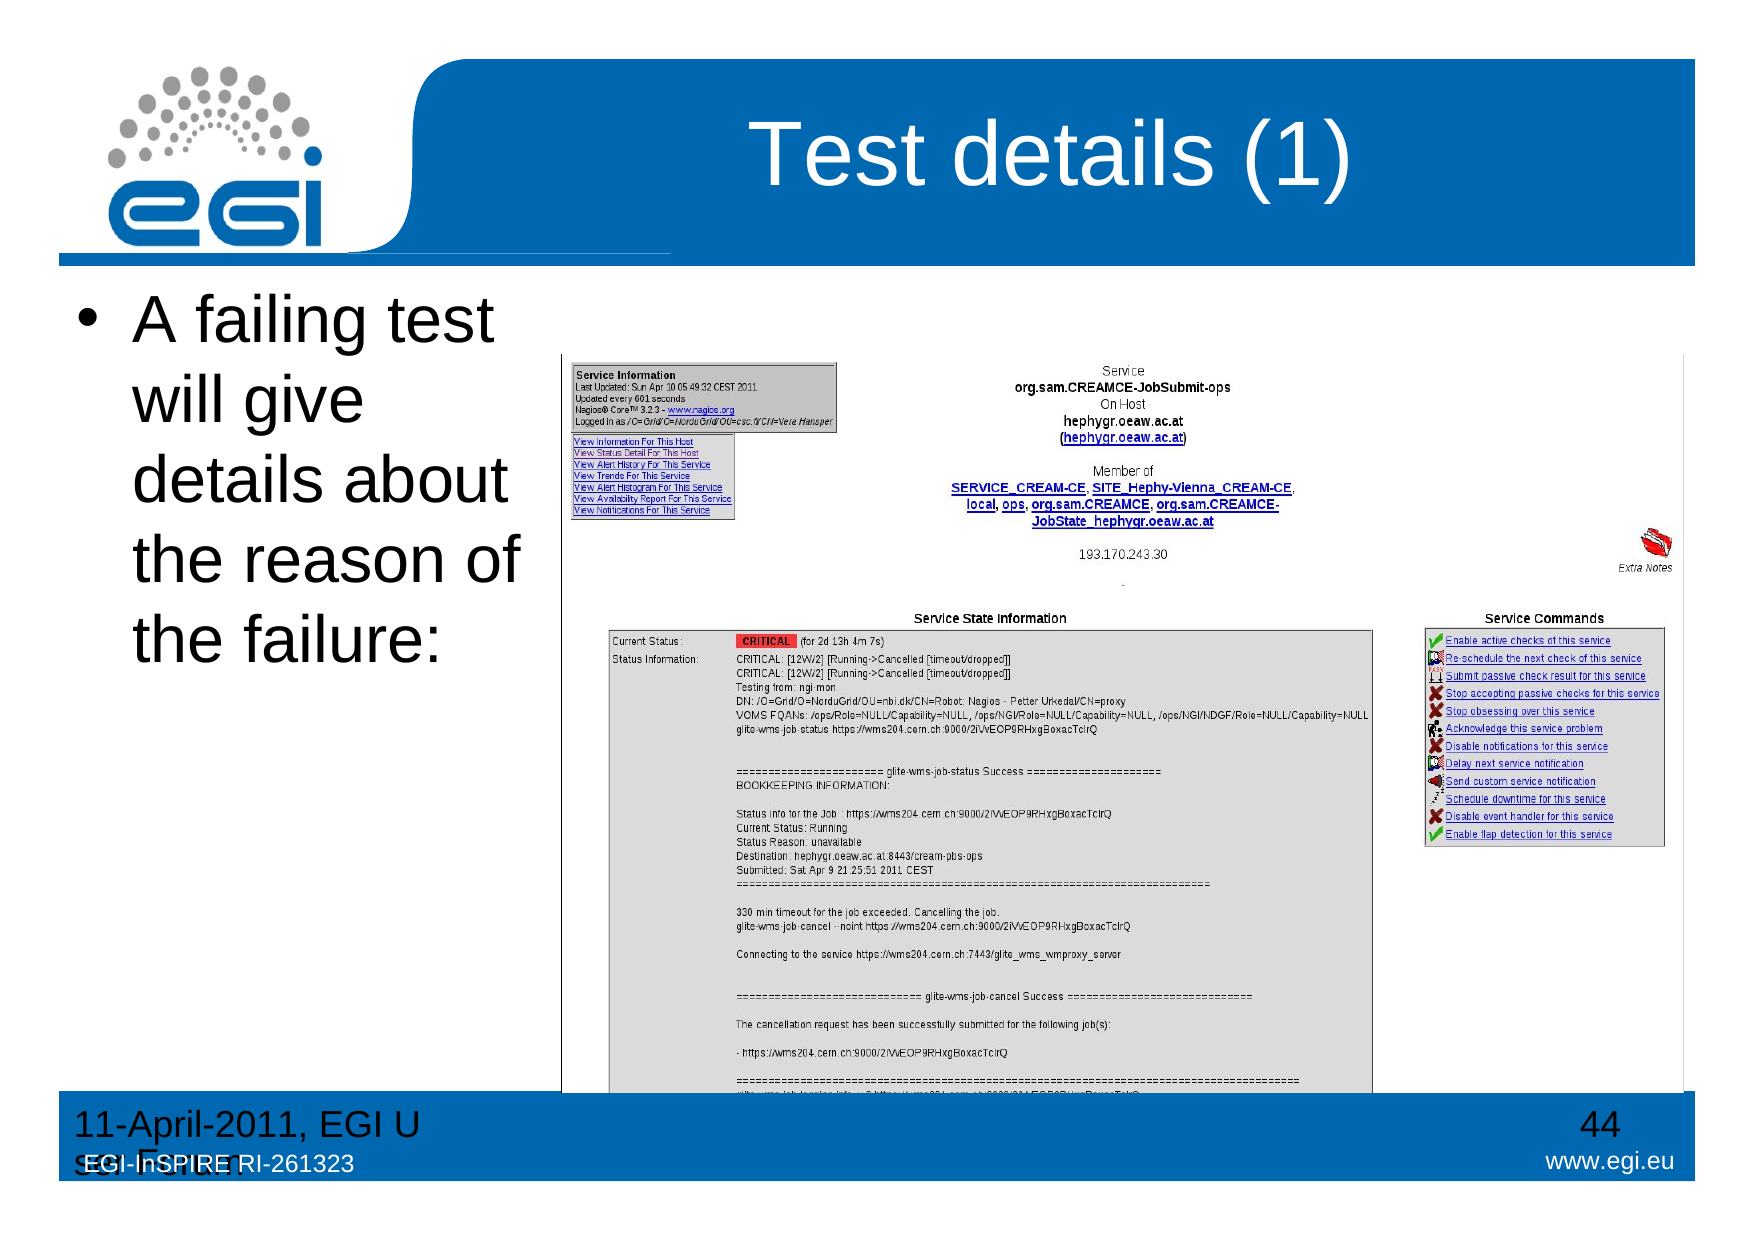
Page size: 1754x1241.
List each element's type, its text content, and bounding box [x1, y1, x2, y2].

title Test details (1) [439, 31, 1663, 267]
picture [59, 59, 348, 253]
list A failing test will give details about the reason of the failure: [61, 268, 591, 739]
picture [561, 354, 1684, 1093]
